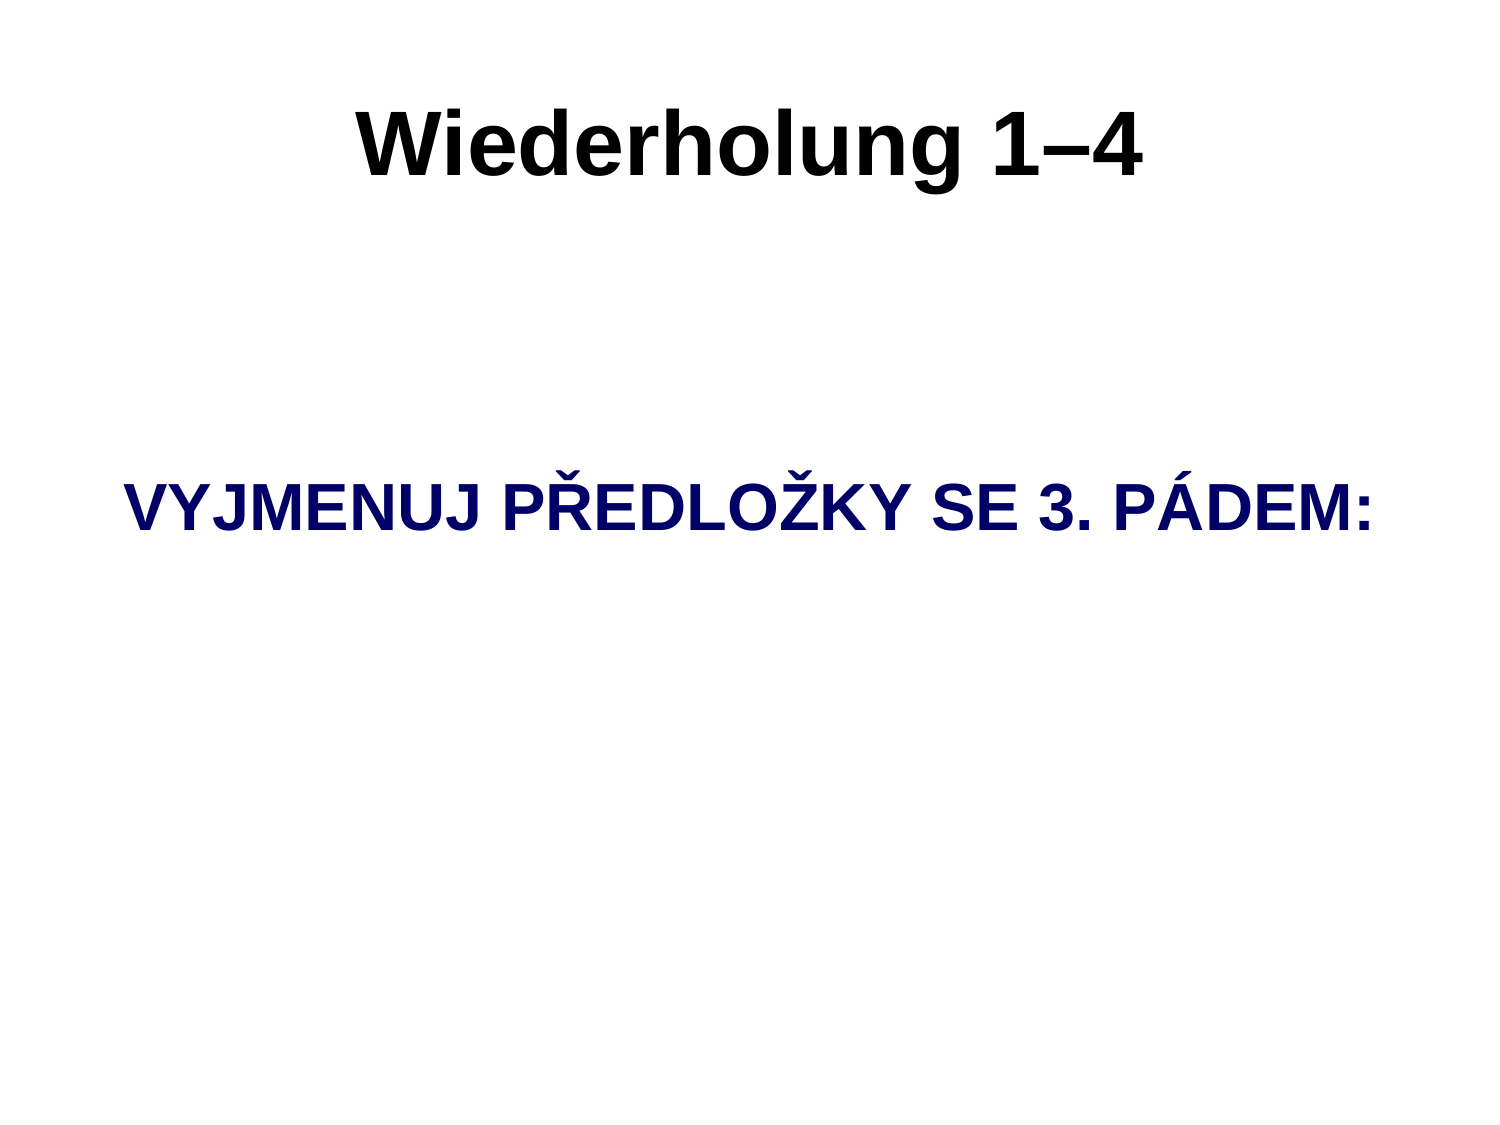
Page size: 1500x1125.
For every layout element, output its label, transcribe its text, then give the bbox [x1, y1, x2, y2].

title Wiederholung 1–4 [75, 45, 1426, 233]
list VYJMENUJ PŘEDLOŽKY SE 3. PÁDEM: [75, 262, 1426, 1007]
